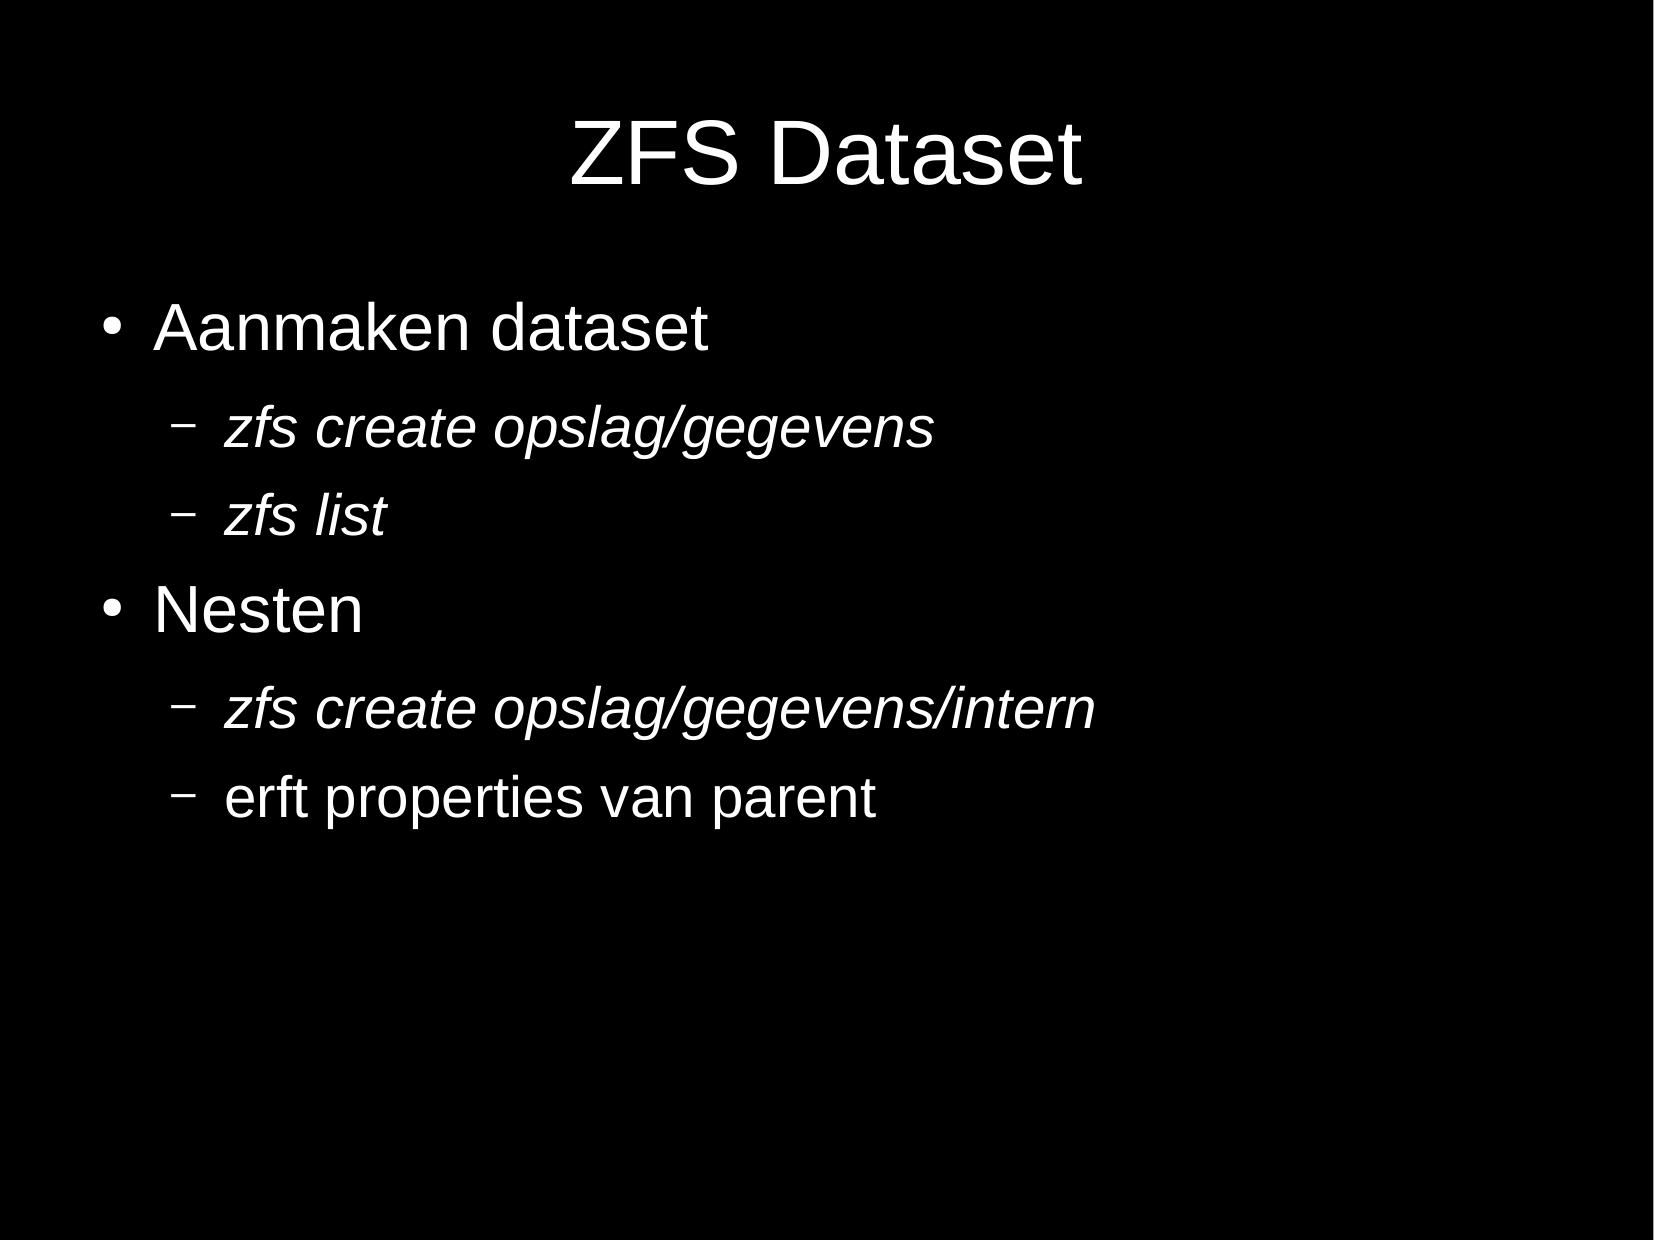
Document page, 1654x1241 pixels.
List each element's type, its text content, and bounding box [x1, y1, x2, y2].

title ZFS Dataset [82, 49, 1571, 257]
list Aanmaken dataset zfs create opslag/gegevens zfs list Nesten zfs create opslag/gegevens/intern erft properties van parent [82, 290, 1571, 1010]
